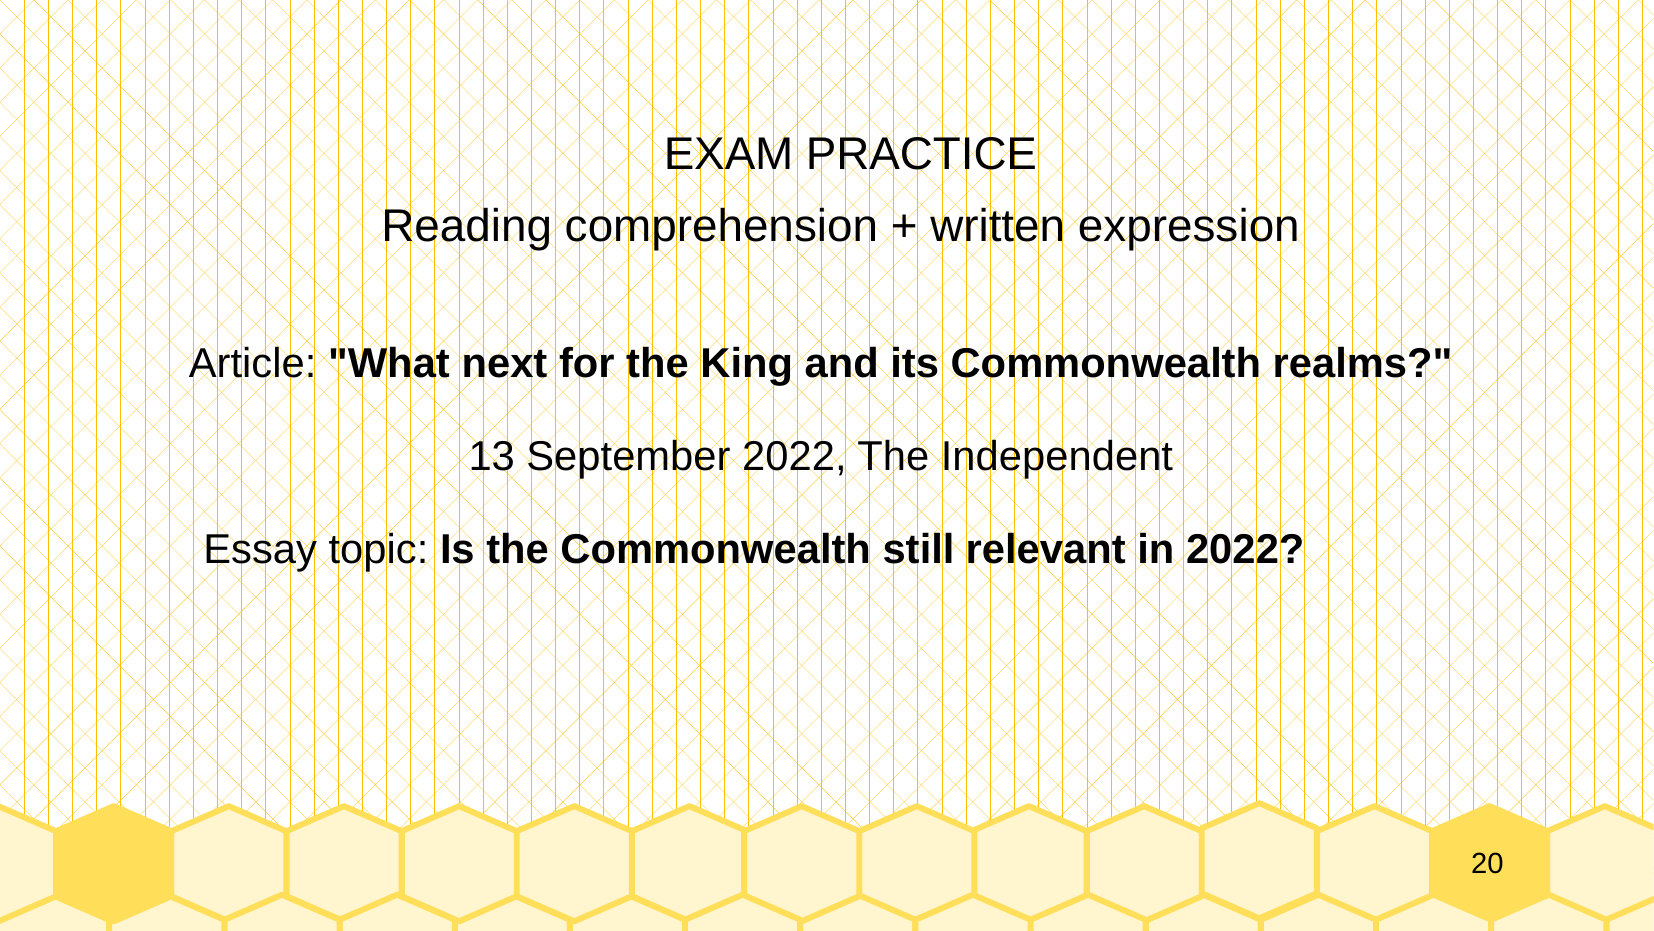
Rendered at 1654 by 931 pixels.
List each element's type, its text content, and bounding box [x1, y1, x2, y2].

title EXAM PRACTICE Reading comprehension + written expression [106, 76, 1595, 256]
subtitle Article: "What next for the King and its Commonwealth realms?" 13 September 2022, The Independent Essay topic: Is the Commonwealth still relevant in 2022? [76, 228, 1565, 768]
